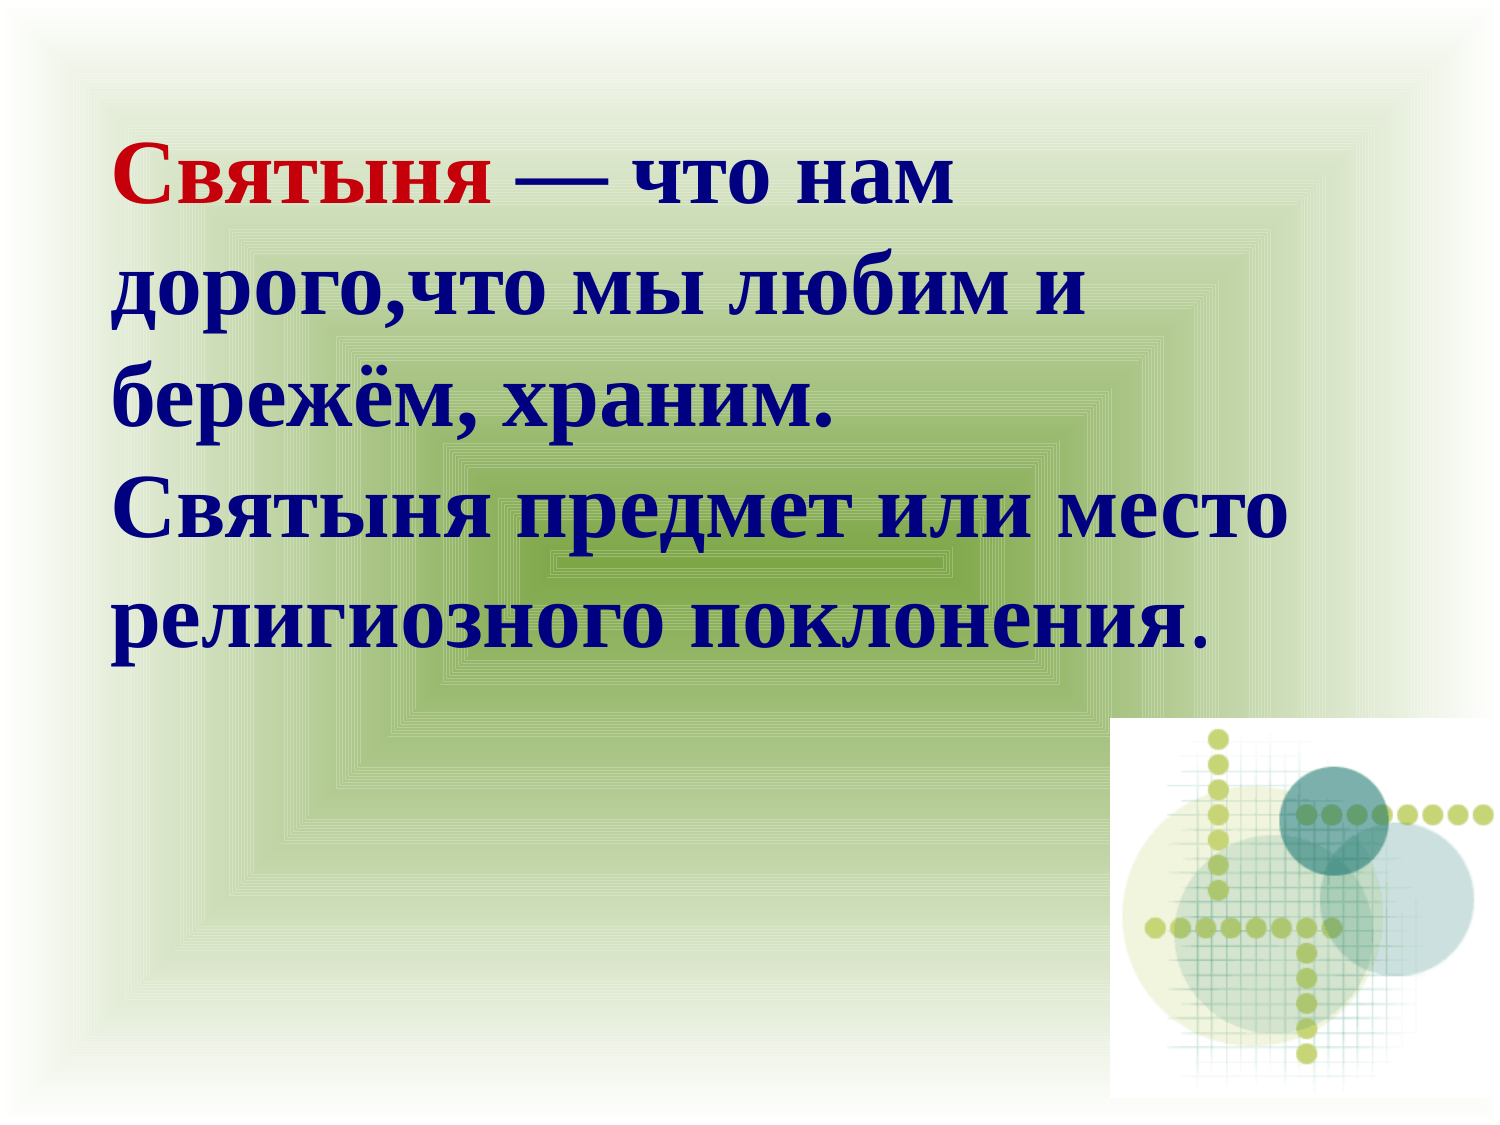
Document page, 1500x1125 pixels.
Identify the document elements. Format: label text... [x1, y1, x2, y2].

text_box Святыня — что нам дорого,что мы любим и бережём, храним. Святыня предмет или место религиозного поклонения. [110, 111, 1391, 667]
